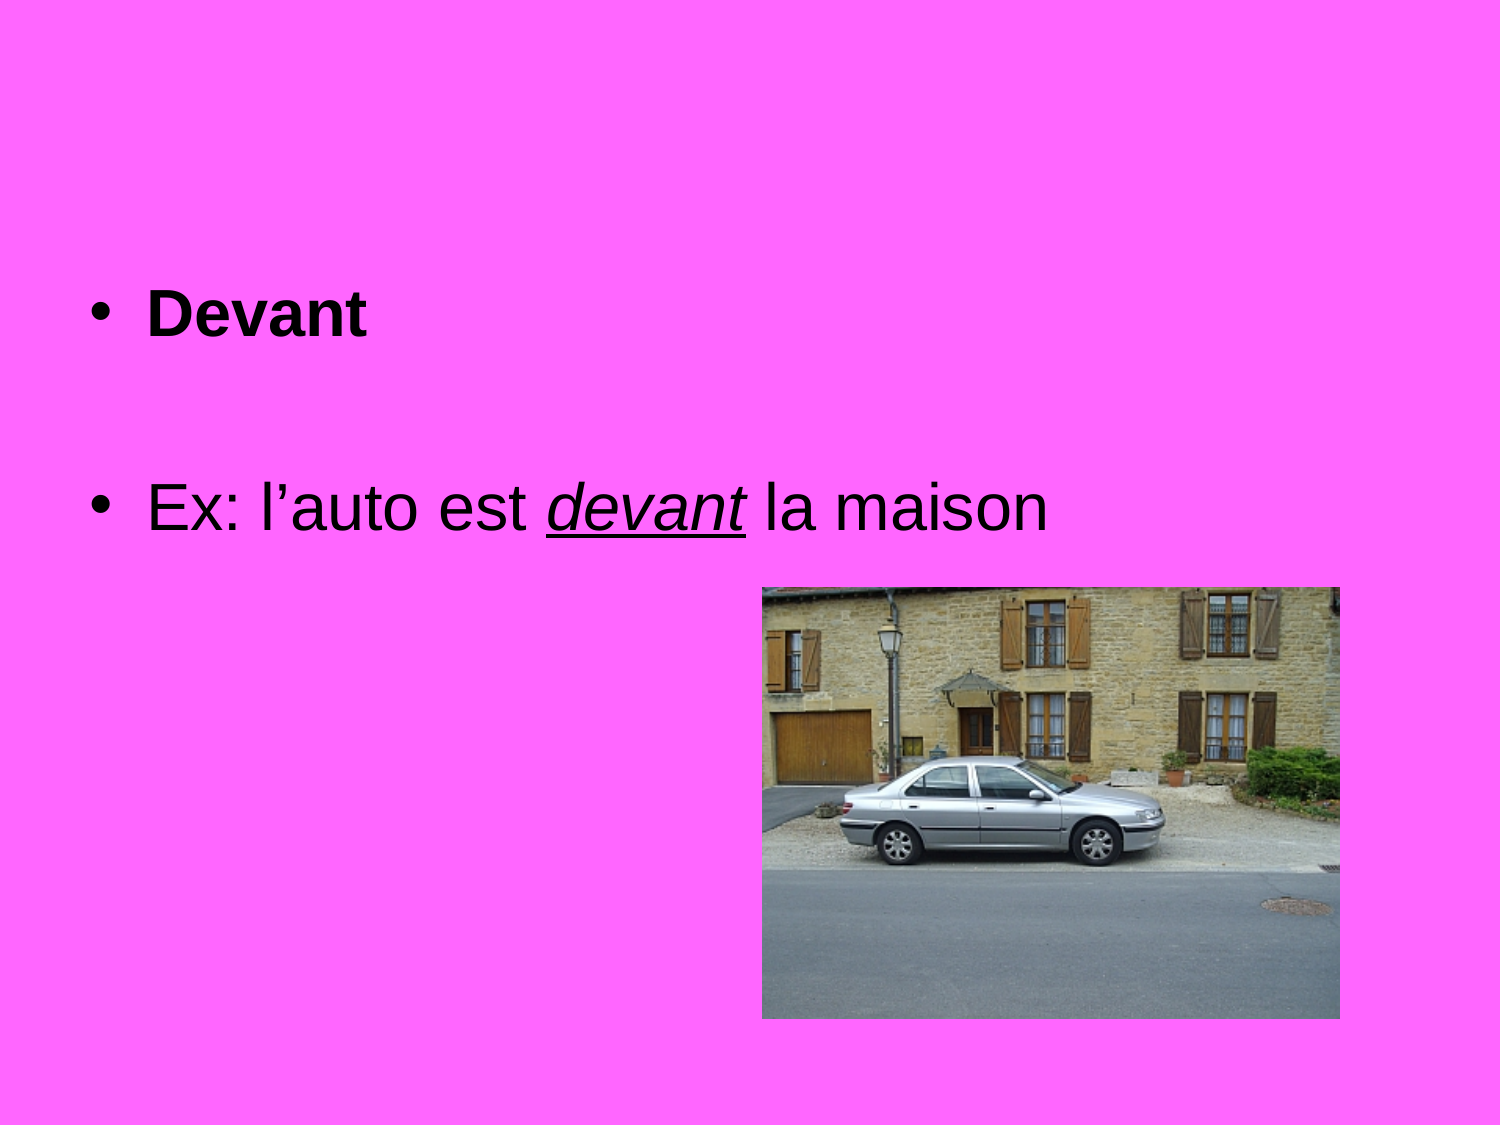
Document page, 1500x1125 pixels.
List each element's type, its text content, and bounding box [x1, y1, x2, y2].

list Devant Ex: l’auto est devant la maison [75, 262, 1426, 1006]
picture [762, 587, 1340, 1019]
